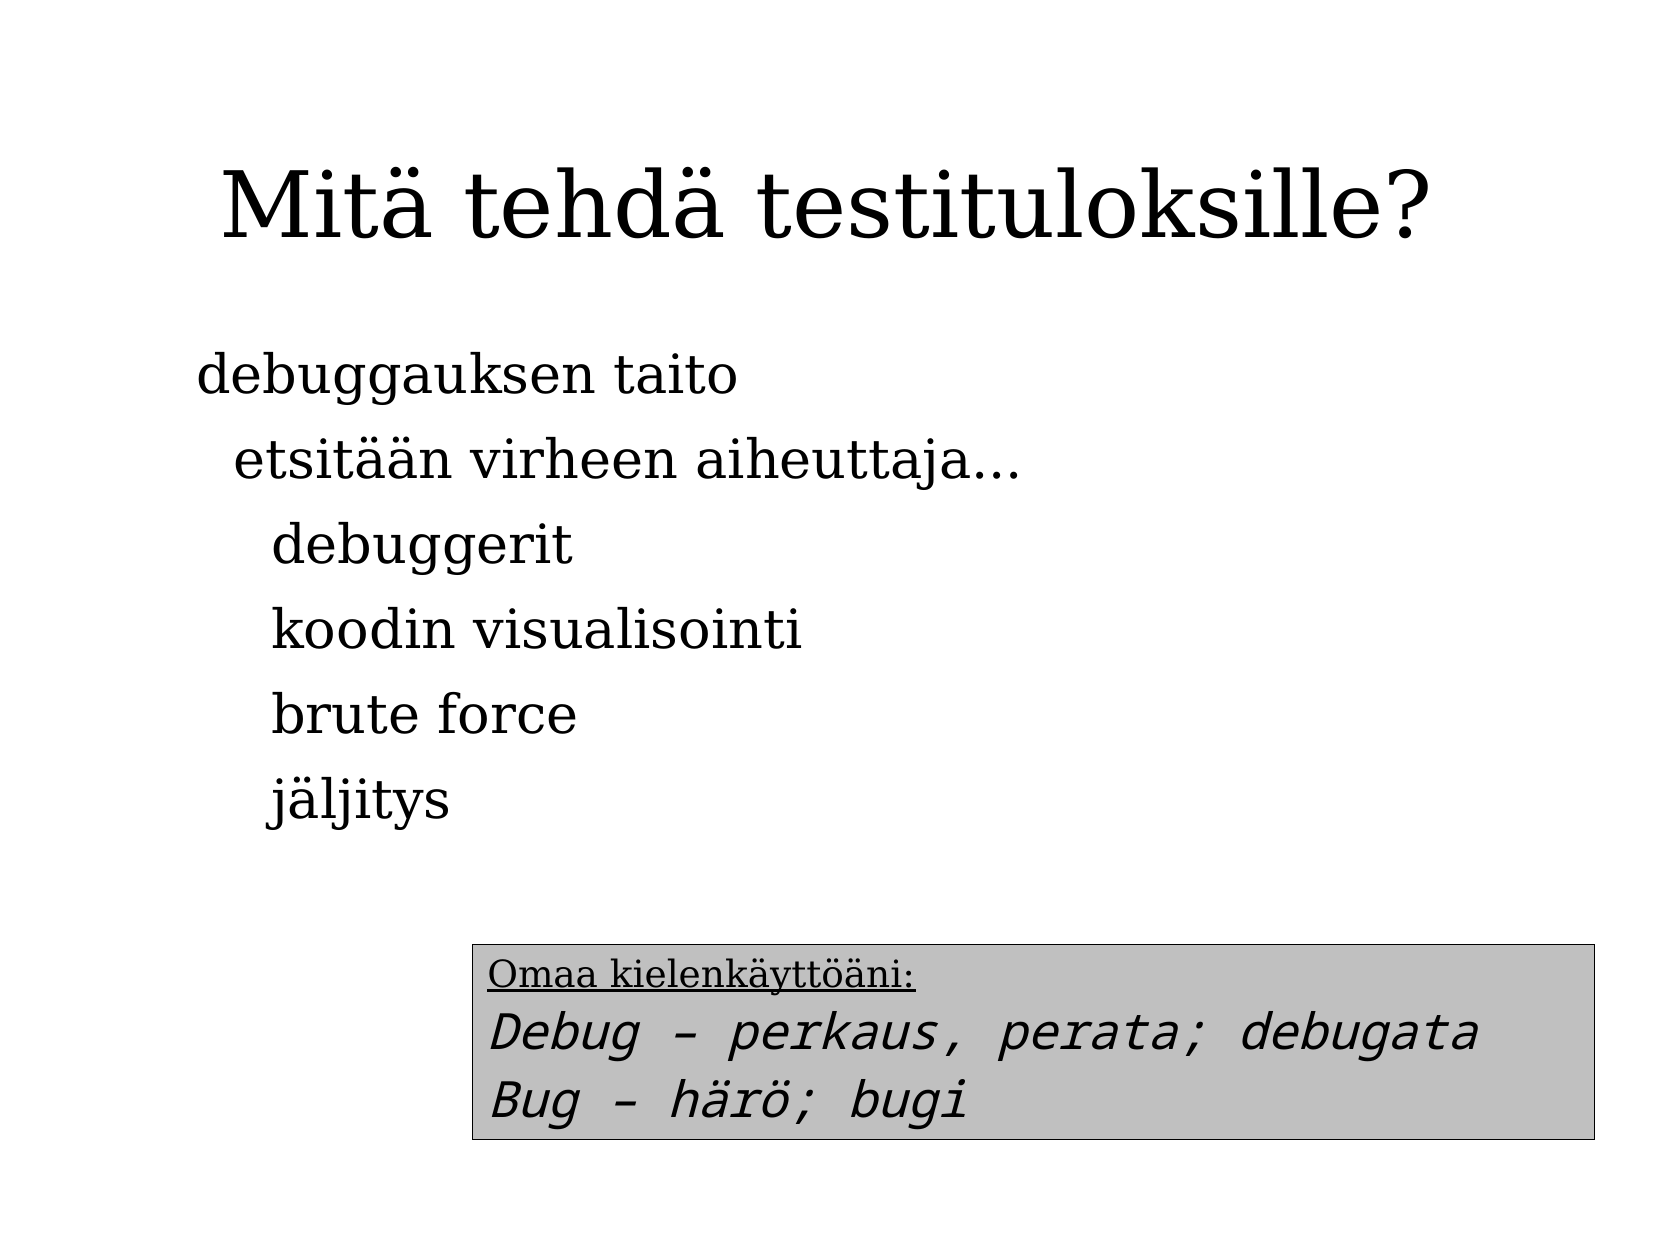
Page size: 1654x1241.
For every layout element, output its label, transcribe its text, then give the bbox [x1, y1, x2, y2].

text_box Omaa kielenkäyttöäni: Debug – perkaus, perata; debugata Bug – härö; bugi [472, 944, 1595, 1117]
title Mitä tehdä testituloksille? [121, 106, 1534, 306]
list debuggauksen taito etsitään virheen aiheuttaja... debuggerit koodin visualisointi brute force jäljitys [121, 344, 1534, 1112]
